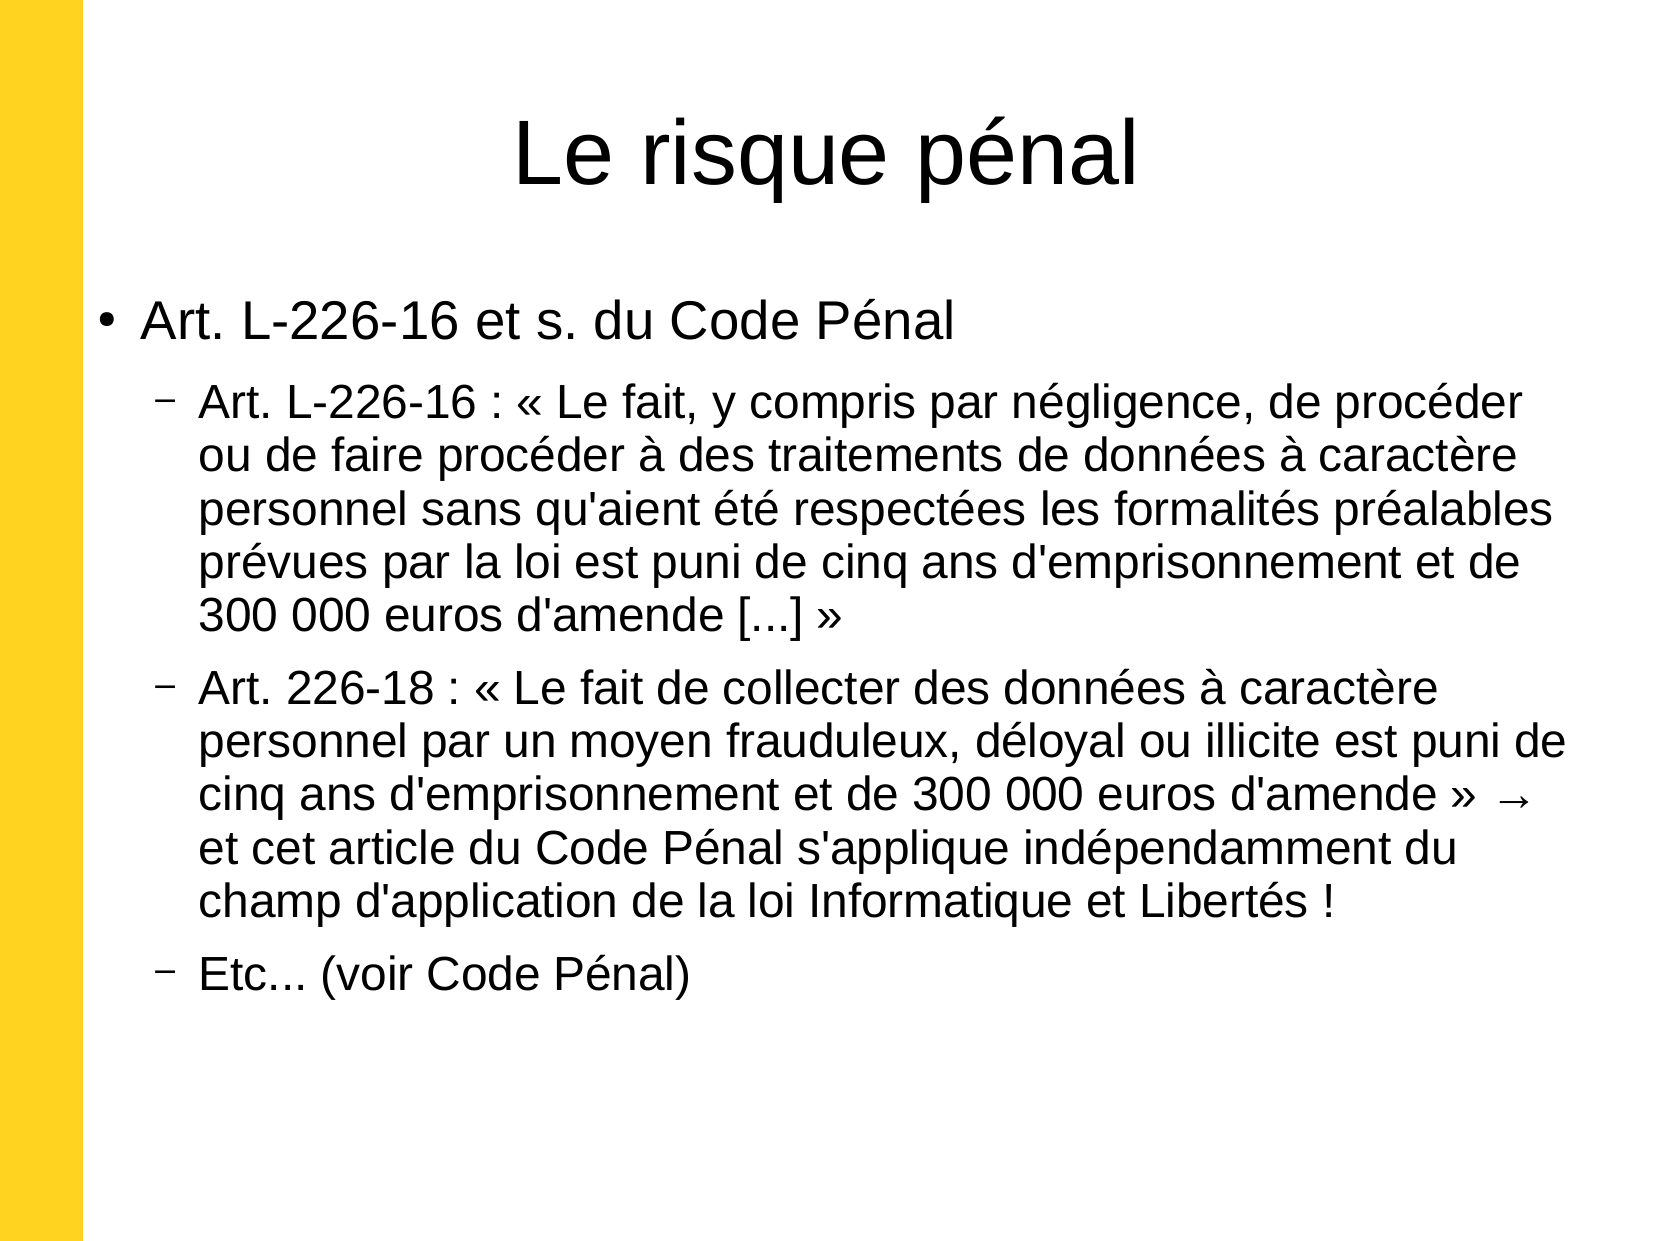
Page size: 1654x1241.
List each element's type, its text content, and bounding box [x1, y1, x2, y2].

text_box [0, 0, 83, 1241]
title Le risque pénal [83, 49, 1571, 257]
list Art. L-226-16 et s. du Code Pénal Art. L-226-16 : « Le fait, y compris par négligence, de procéder ou de faire procéder à des traitements de données à caractère personnel sans qu'aient été respectées les formalités préalables prévues par la loi est puni de cinq ans d'emprisonnement et de 300 000 euros d'amende [...] » Art. 226-18 : « Le fait de collecter des données à caractère personnel par un moyen frauduleux, déloyal ou illicite est puni de cinq ans d'emprisonnement et de 300 000 euros d'amende » → et cet article du Code Pénal s'applique indépendamment du champ d'application de la loi Informatique et Libertés ! Etc... (voir Code Pénal) [83, 290, 1571, 1010]
